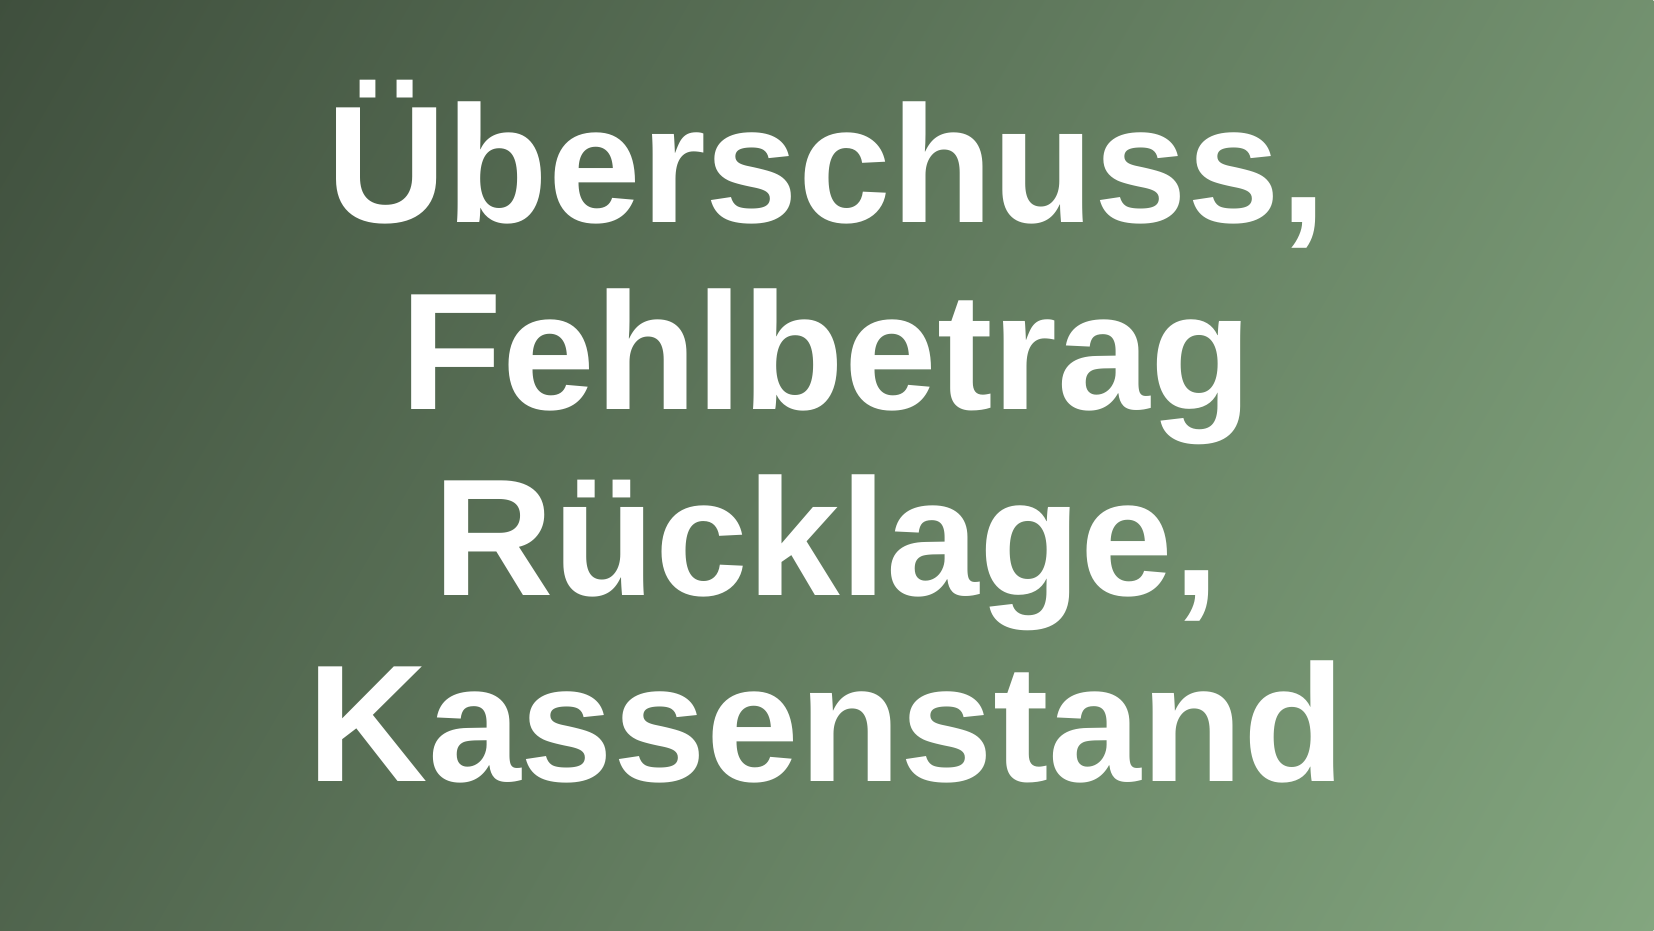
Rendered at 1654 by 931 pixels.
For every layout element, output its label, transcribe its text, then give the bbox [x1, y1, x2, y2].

subtitle Überschuss, Fehlbetrag Rücklage, Kassenstand [0, 71, 1654, 817]
